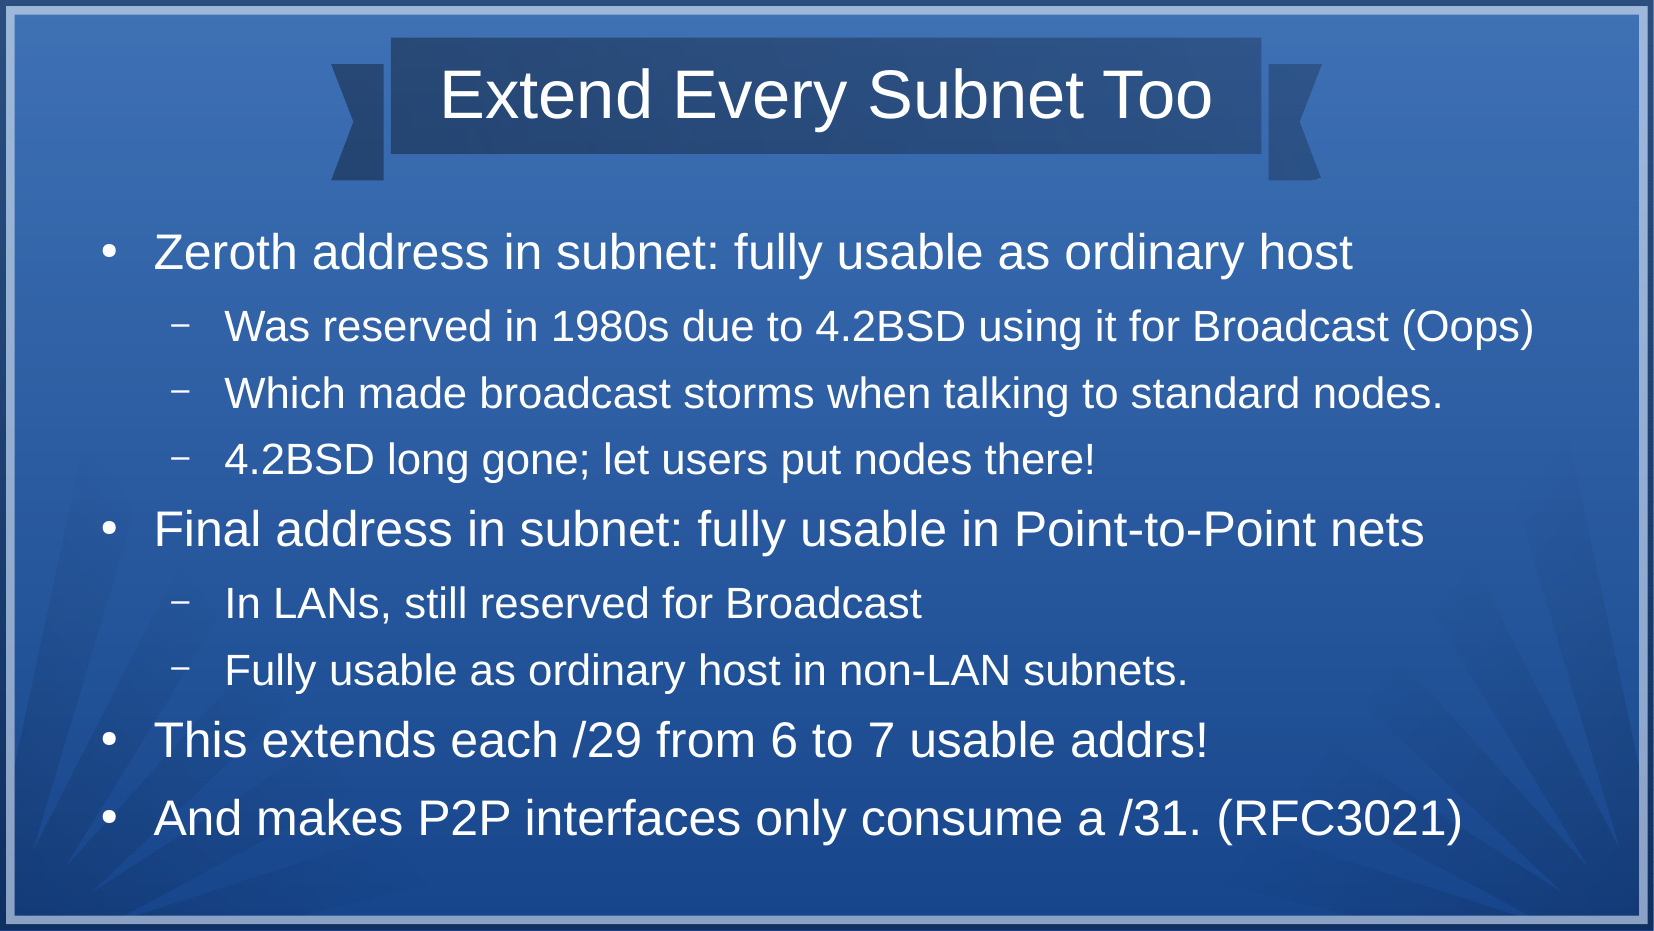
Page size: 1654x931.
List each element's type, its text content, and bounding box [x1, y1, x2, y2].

list Zeroth address in subnet: fully usable as ordinary host Was reserved in 1980s due to 4.2BSD using it for Broadcast (Oops) Which made broadcast storms when talking to standard nodes. 4.2BSD long gone; let users put nodes there! Final address in subnet: fully usable in Point-to-Point nets In LANs, still reserved for Broadcast Fully usable as ordinary host in non-LAN subnets. This extends each /29 from 6 to 7 usable addrs! And makes P2P interfaces only consume a /31. (RFC3021) [82, 224, 1571, 848]
title Extend Every Subnet Too [389, 35, 1264, 154]
